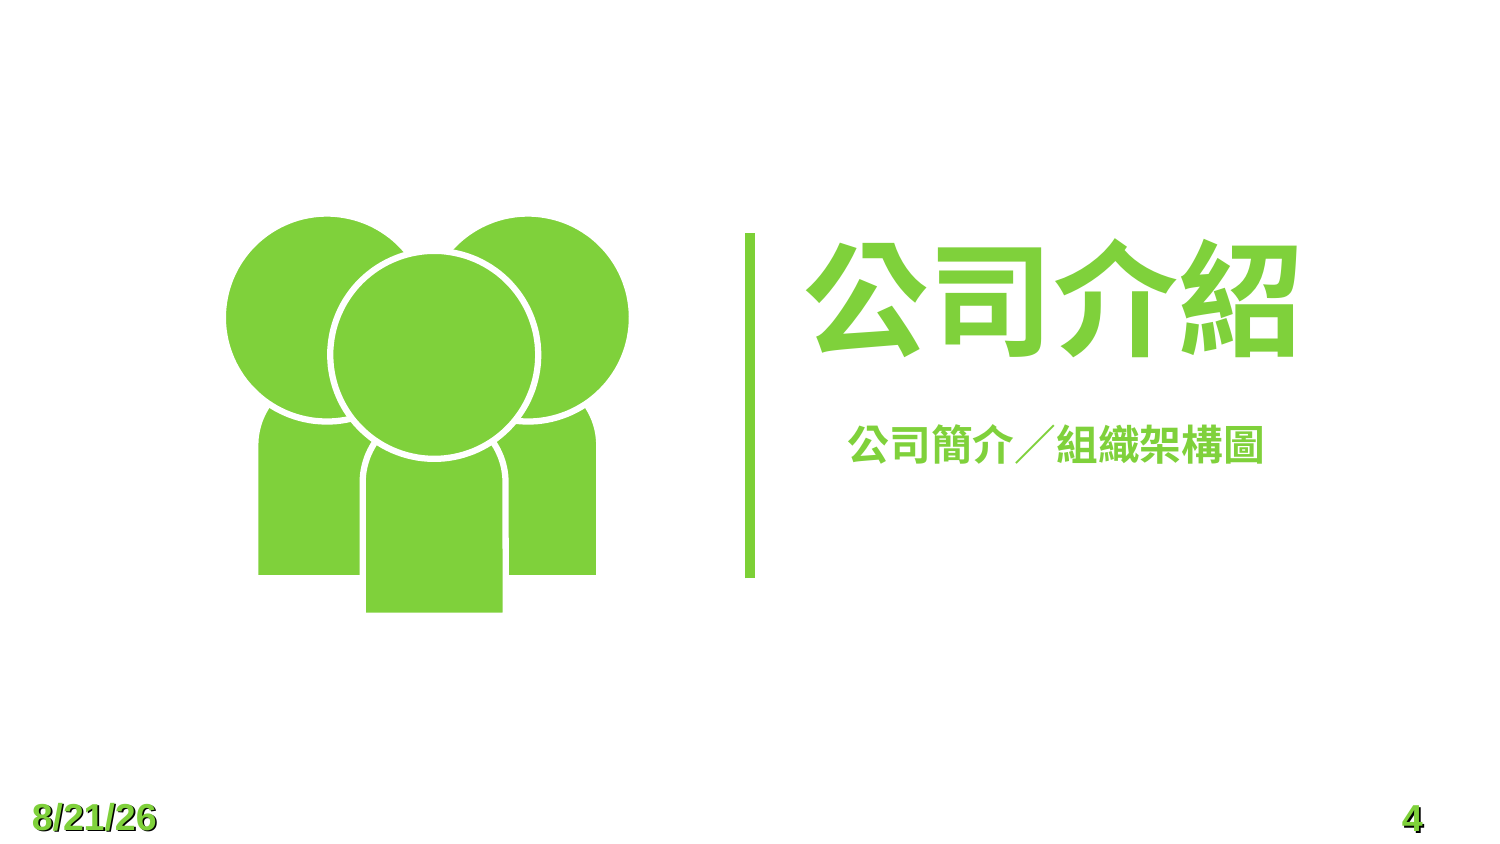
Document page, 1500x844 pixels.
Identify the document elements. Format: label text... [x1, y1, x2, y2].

text_box 公司簡介／組織架構圖 [833, 411, 1280, 526]
text_box 2017/10/27 [16, 784, 367, 830]
text_box 4 [1386, 786, 1500, 832]
